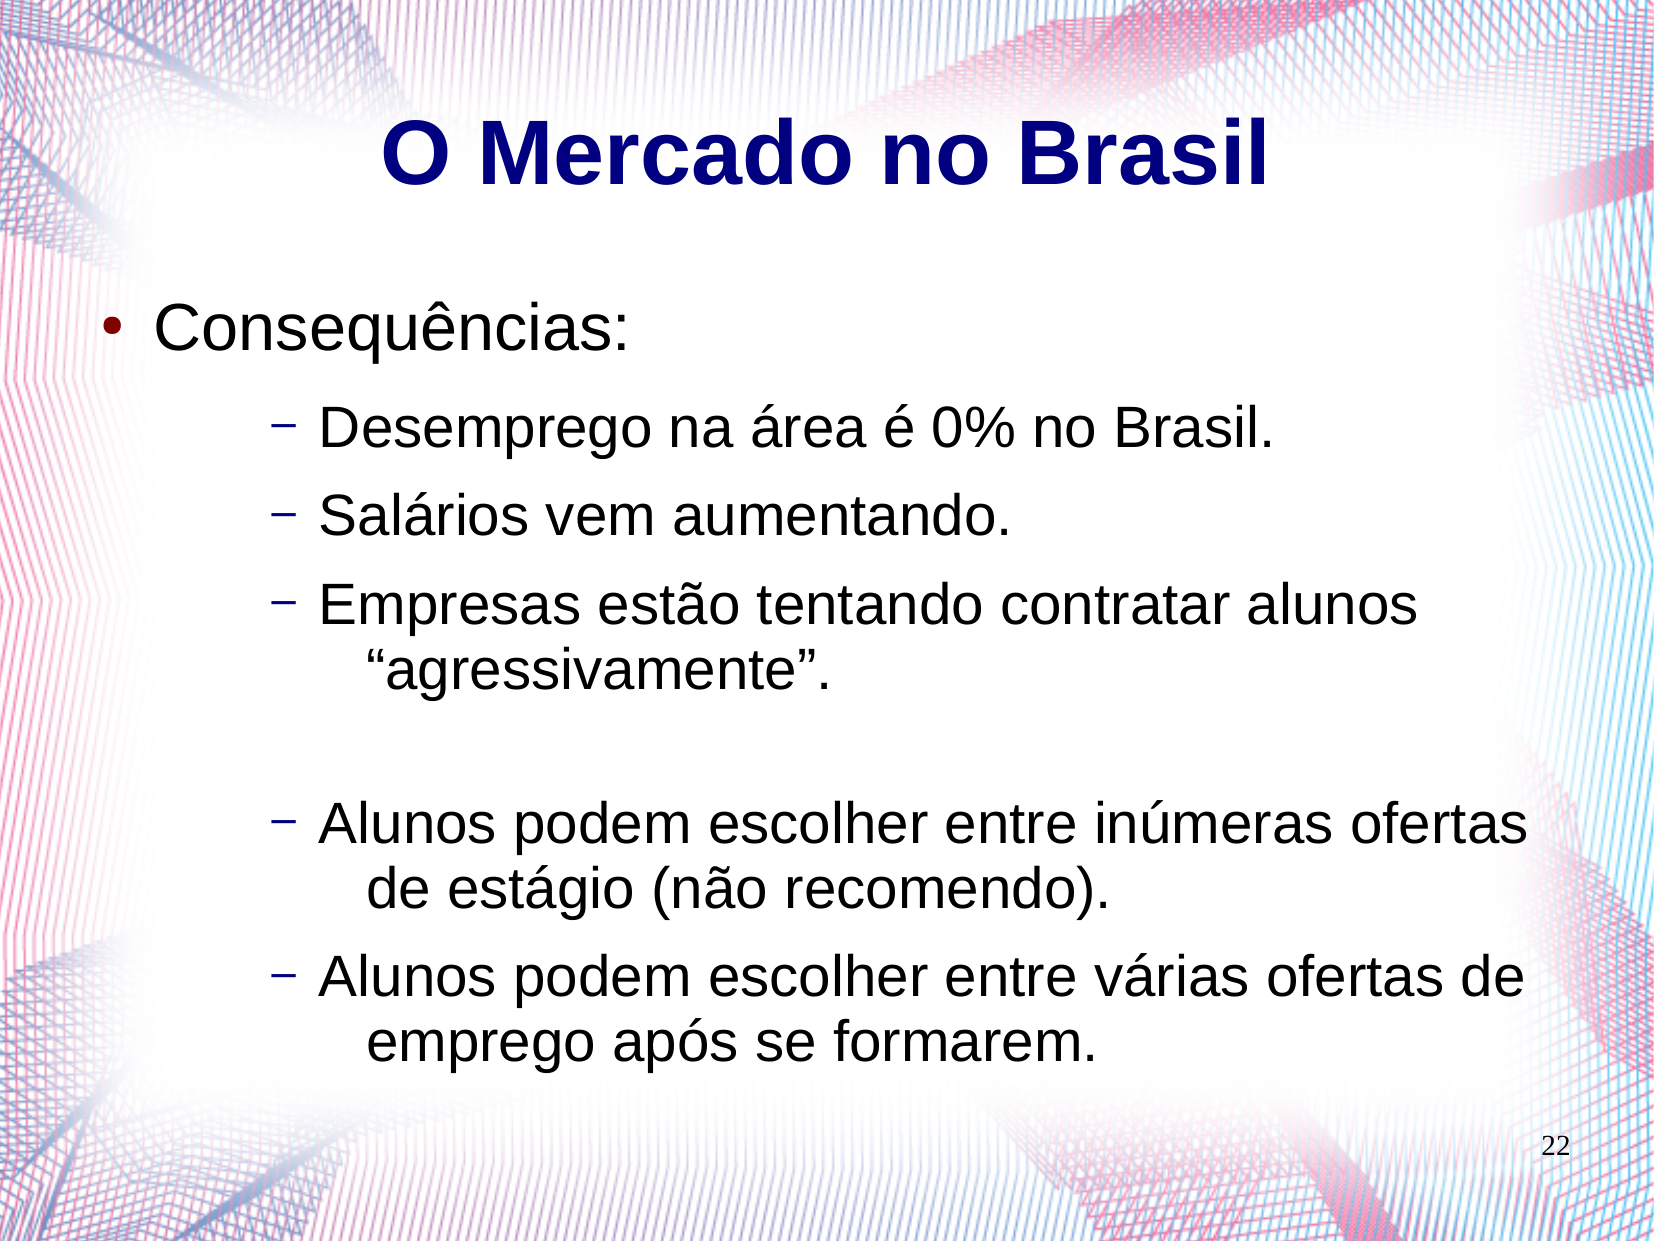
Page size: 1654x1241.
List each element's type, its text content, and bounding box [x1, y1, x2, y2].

picture [0, 0, 1654, 1241]
list Consequências: Desemprego na área é 0% no Brasil. Salários vem aumentando. Empresas estão tentando contratar alunos “agressivamente”. Alunos podem escolher entre inúmeras ofertas de estágio (não recomendo). Alunos podem escolher entre várias ofertas de emprego após se formarem. [82, 290, 1571, 1094]
title O Mercado no Brasil [82, 49, 1571, 257]
